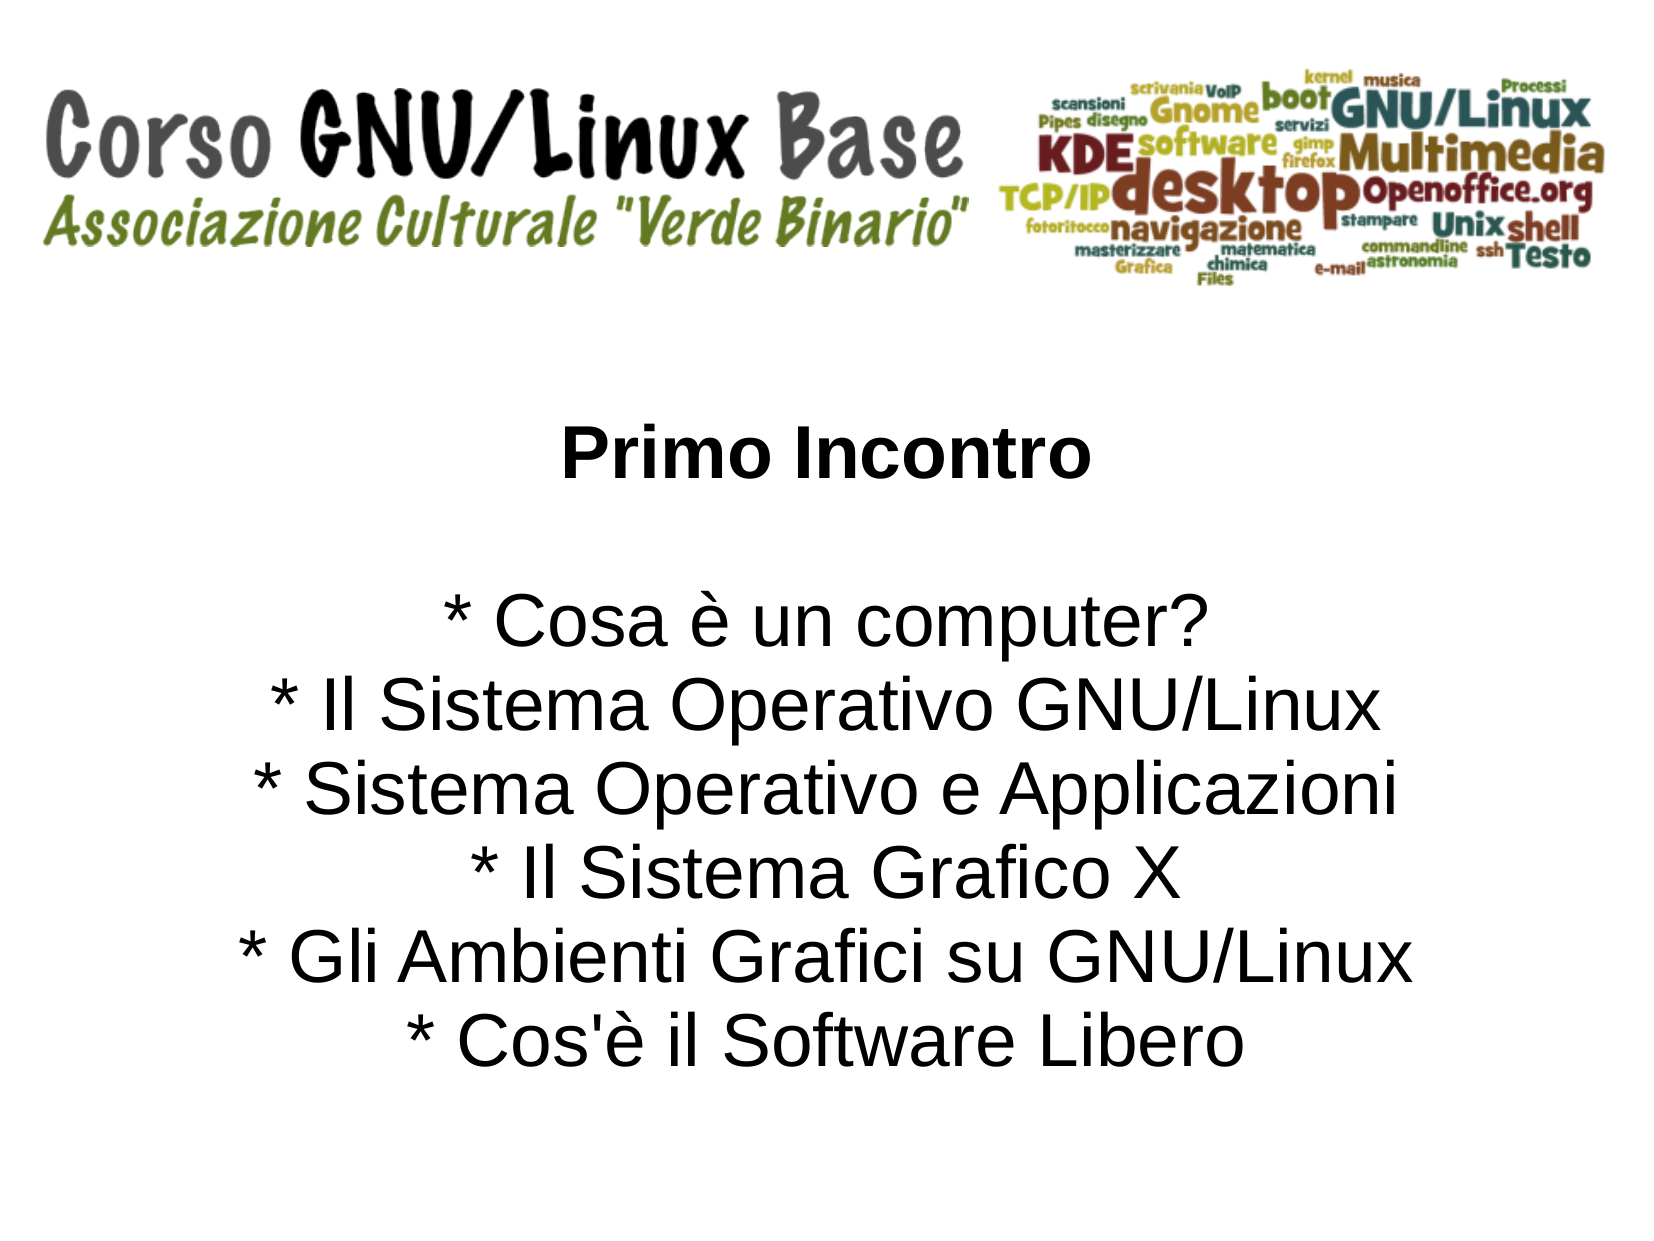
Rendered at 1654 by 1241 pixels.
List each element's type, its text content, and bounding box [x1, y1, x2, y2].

picture [43, 88, 969, 247]
text_box Primo Incontro * Cosa è un computer? * Il Sistema Operativo GNU/Linux * Sistema Operativo e Applicazioni * Il Sistema Grafico X * Gli Ambienti Grafici su GNU/Linux * Cos'è il Software Libero [0, 410, 1654, 1158]
picture [992, 58, 1613, 298]
